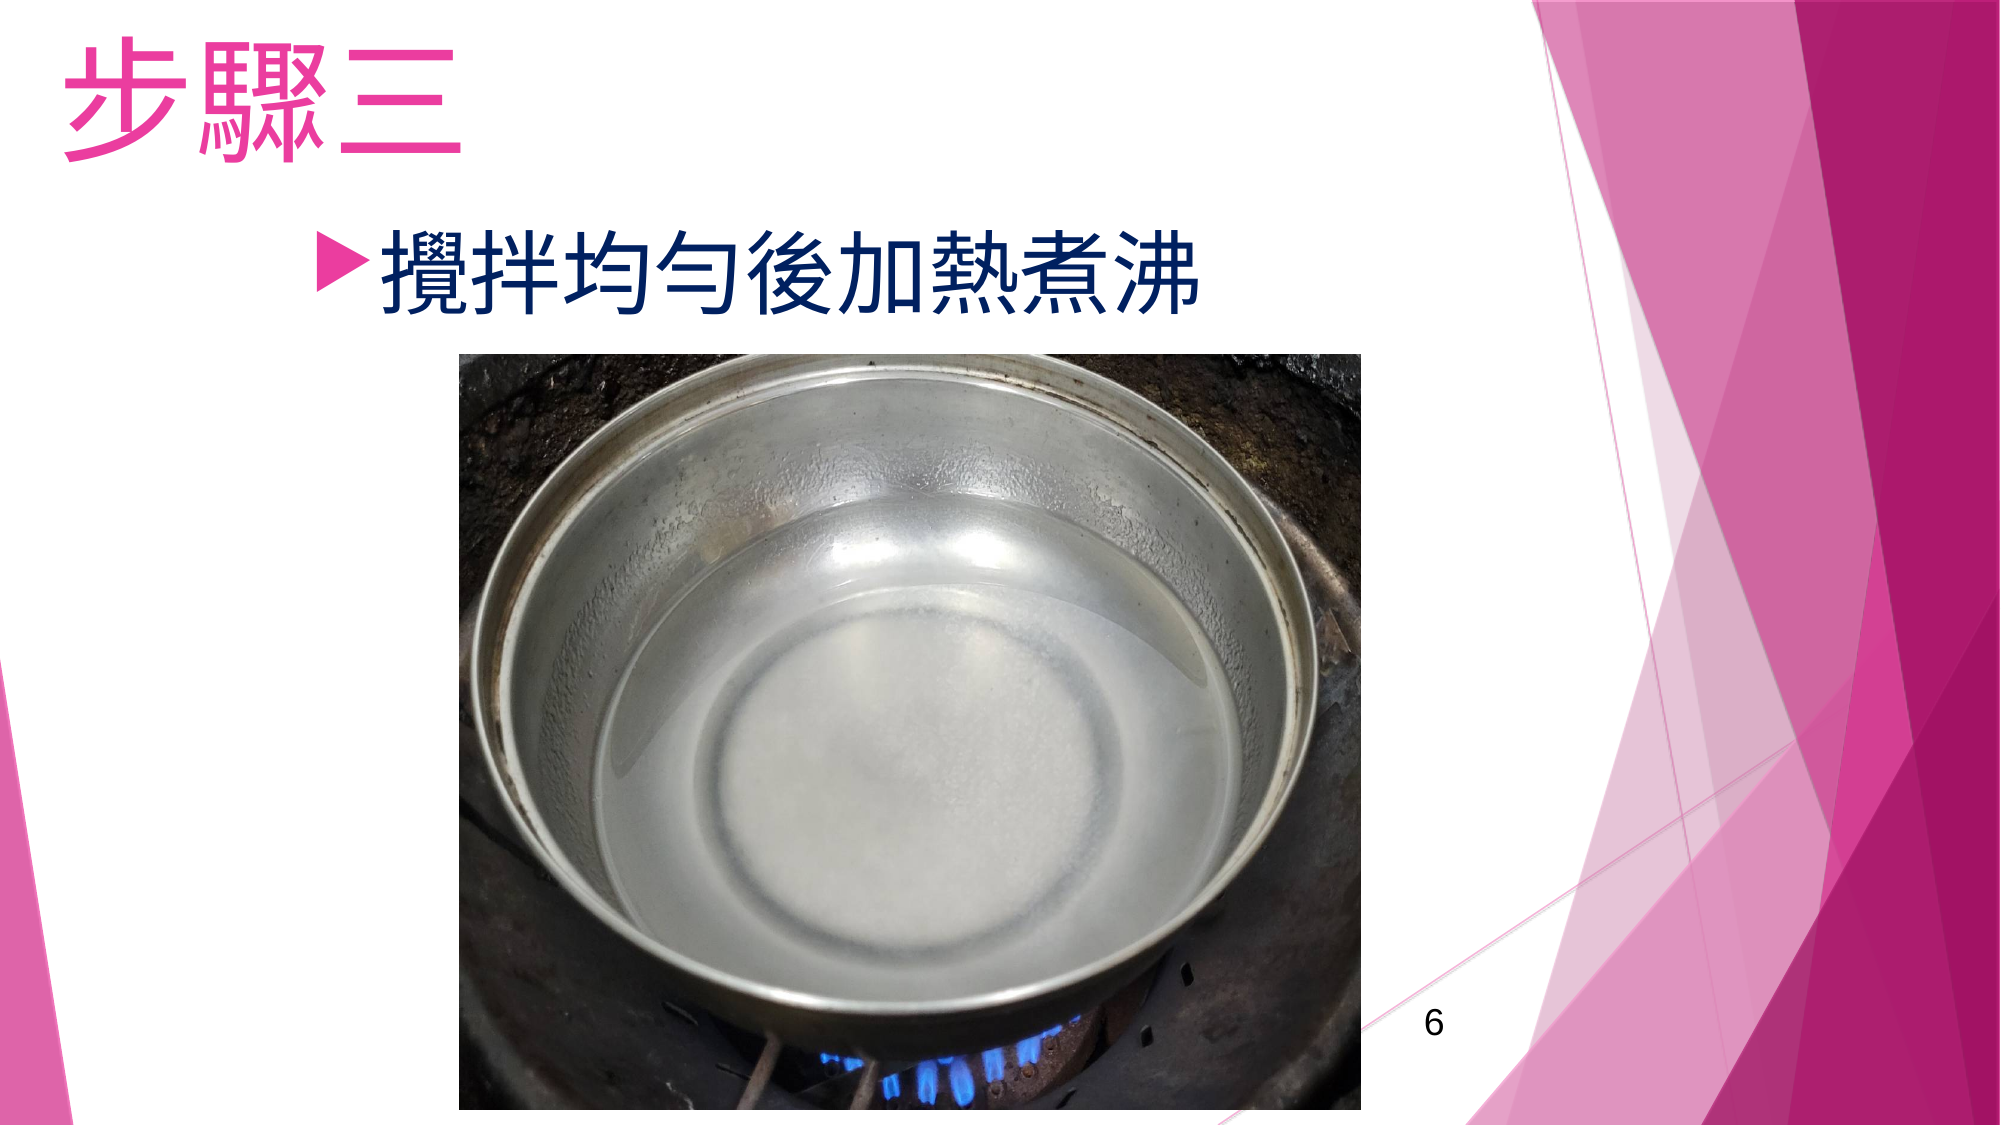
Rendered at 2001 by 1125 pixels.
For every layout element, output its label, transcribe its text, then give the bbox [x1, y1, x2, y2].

text_box <編號> [1409, 991, 1522, 1051]
text_box 攪拌均勻後加熱煮沸 [295, 208, 1448, 355]
text_box 步驟三 [42, 7, 1453, 225]
picture [459, 354, 1361, 1110]
